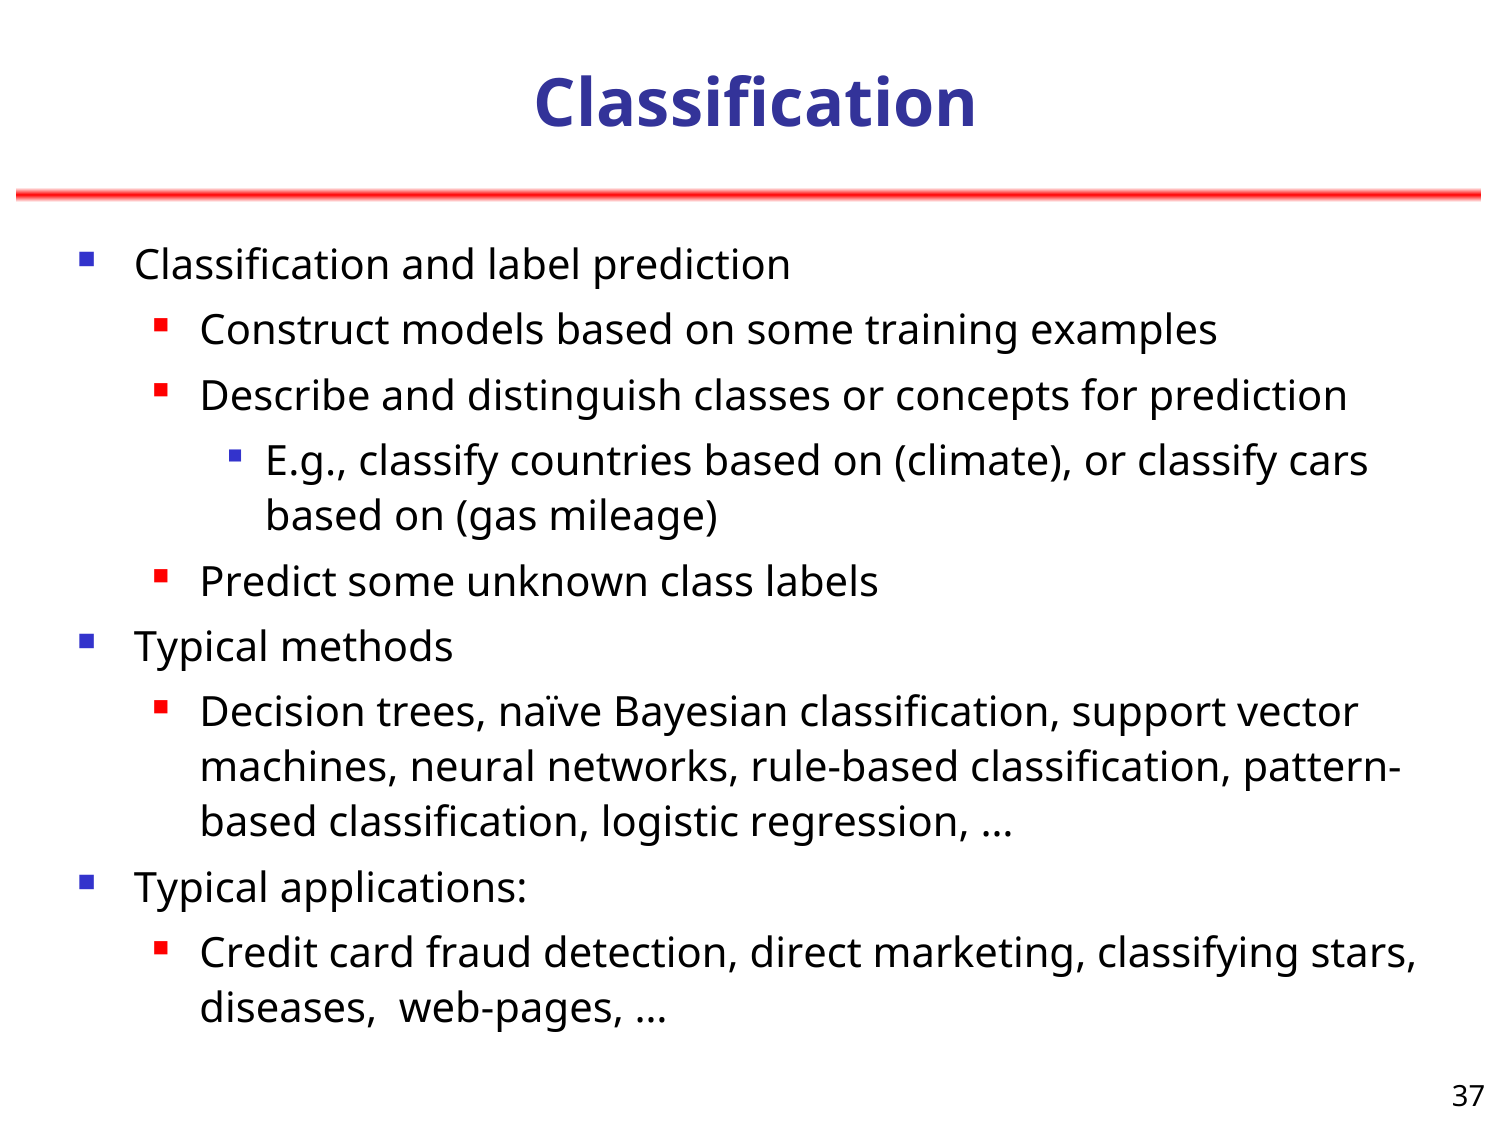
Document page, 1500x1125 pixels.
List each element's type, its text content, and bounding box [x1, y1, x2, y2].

title Classification [37, 24, 1476, 176]
text_box <number> [1187, 1050, 1500, 1125]
list Classification and label prediction Construct models based on some training examples Describe and distinguish classes or concepts for prediction E.g., classify countries based on (climate), or classify cars based on (gas mileage) Predict some unknown class labels Typical methods Decision trees, naïve Bayesian classification, support vector machines, neural networks, rule-based classification, pattern-based classification, logistic regression, … Typical applications: Credit card fraud detection, direct marketing, classifying stars, diseases, web-pages, … [62, 224, 1450, 1089]
